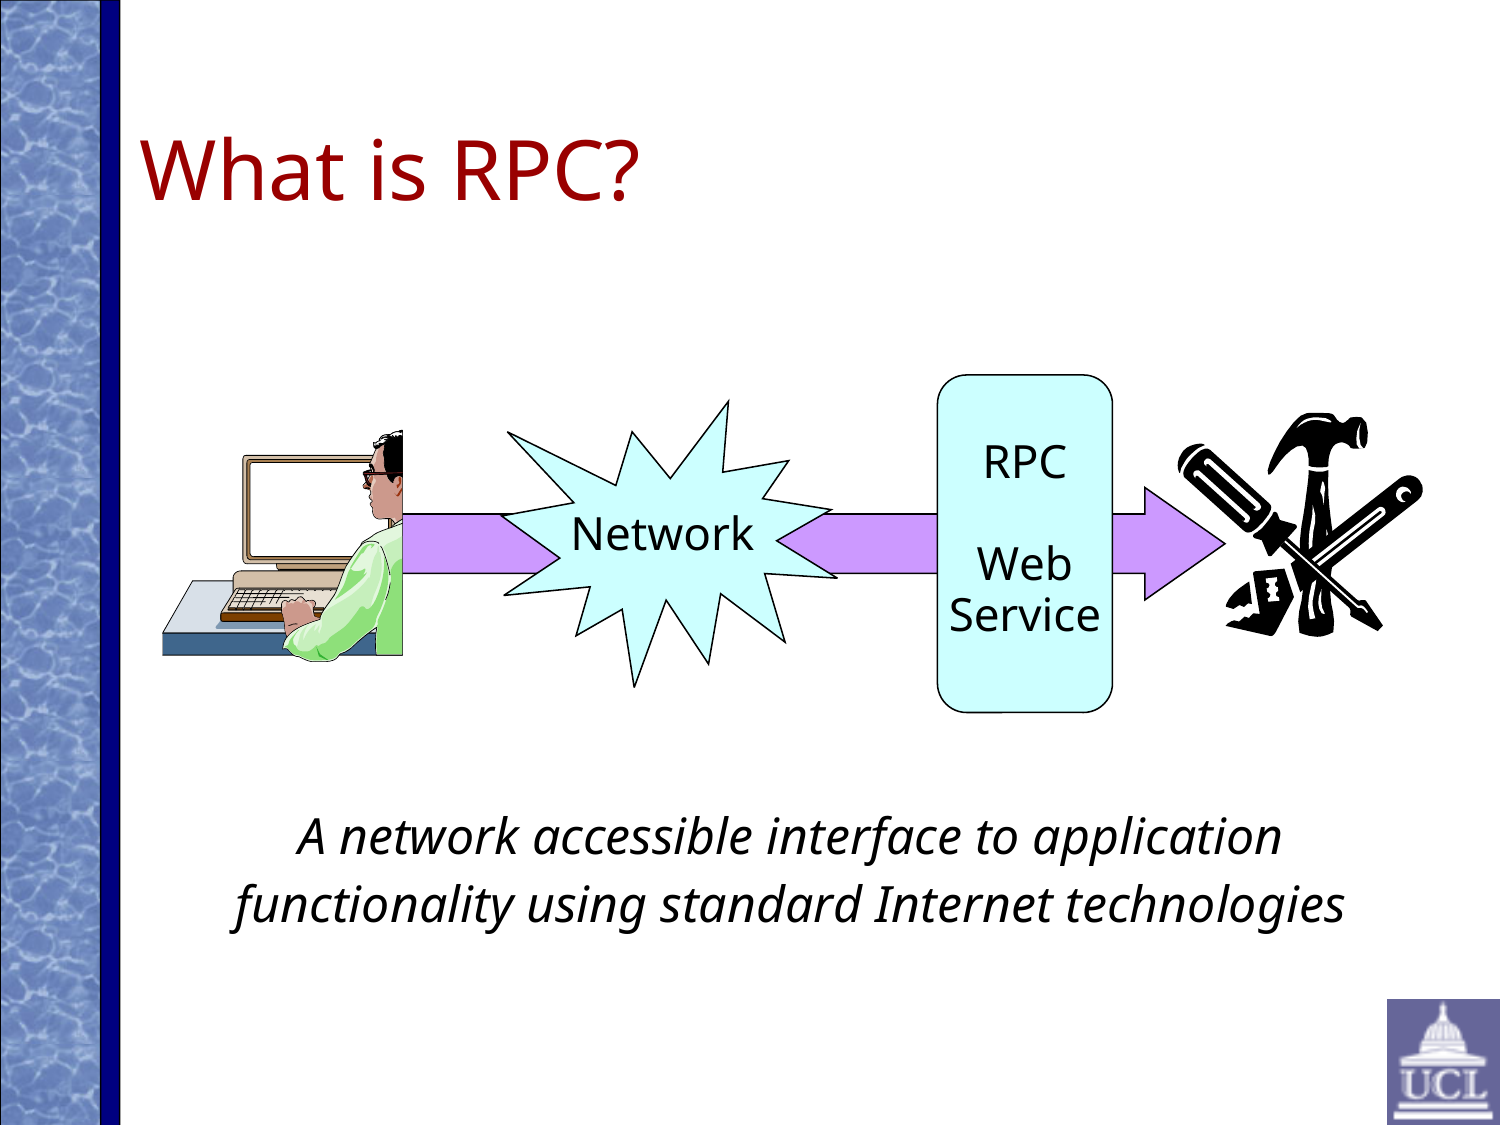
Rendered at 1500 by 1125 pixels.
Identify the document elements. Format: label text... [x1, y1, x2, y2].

text_box [1113, 487, 1175, 601]
text_box Network [501, 401, 838, 688]
text_box A network accessible interface to application functionality using standard Internet technologies [221, 803, 1362, 942]
picture [162, 429, 403, 662]
text_box RPC Web Service [937, 374, 1113, 713]
picture [1387, 999, 1500, 1125]
picture [1175, 412, 1426, 639]
picture [1, 1, 99, 1125]
text_box [403, 514, 558, 574]
text_box [779, 514, 937, 574]
title What is RPC? [124, 37, 1413, 225]
